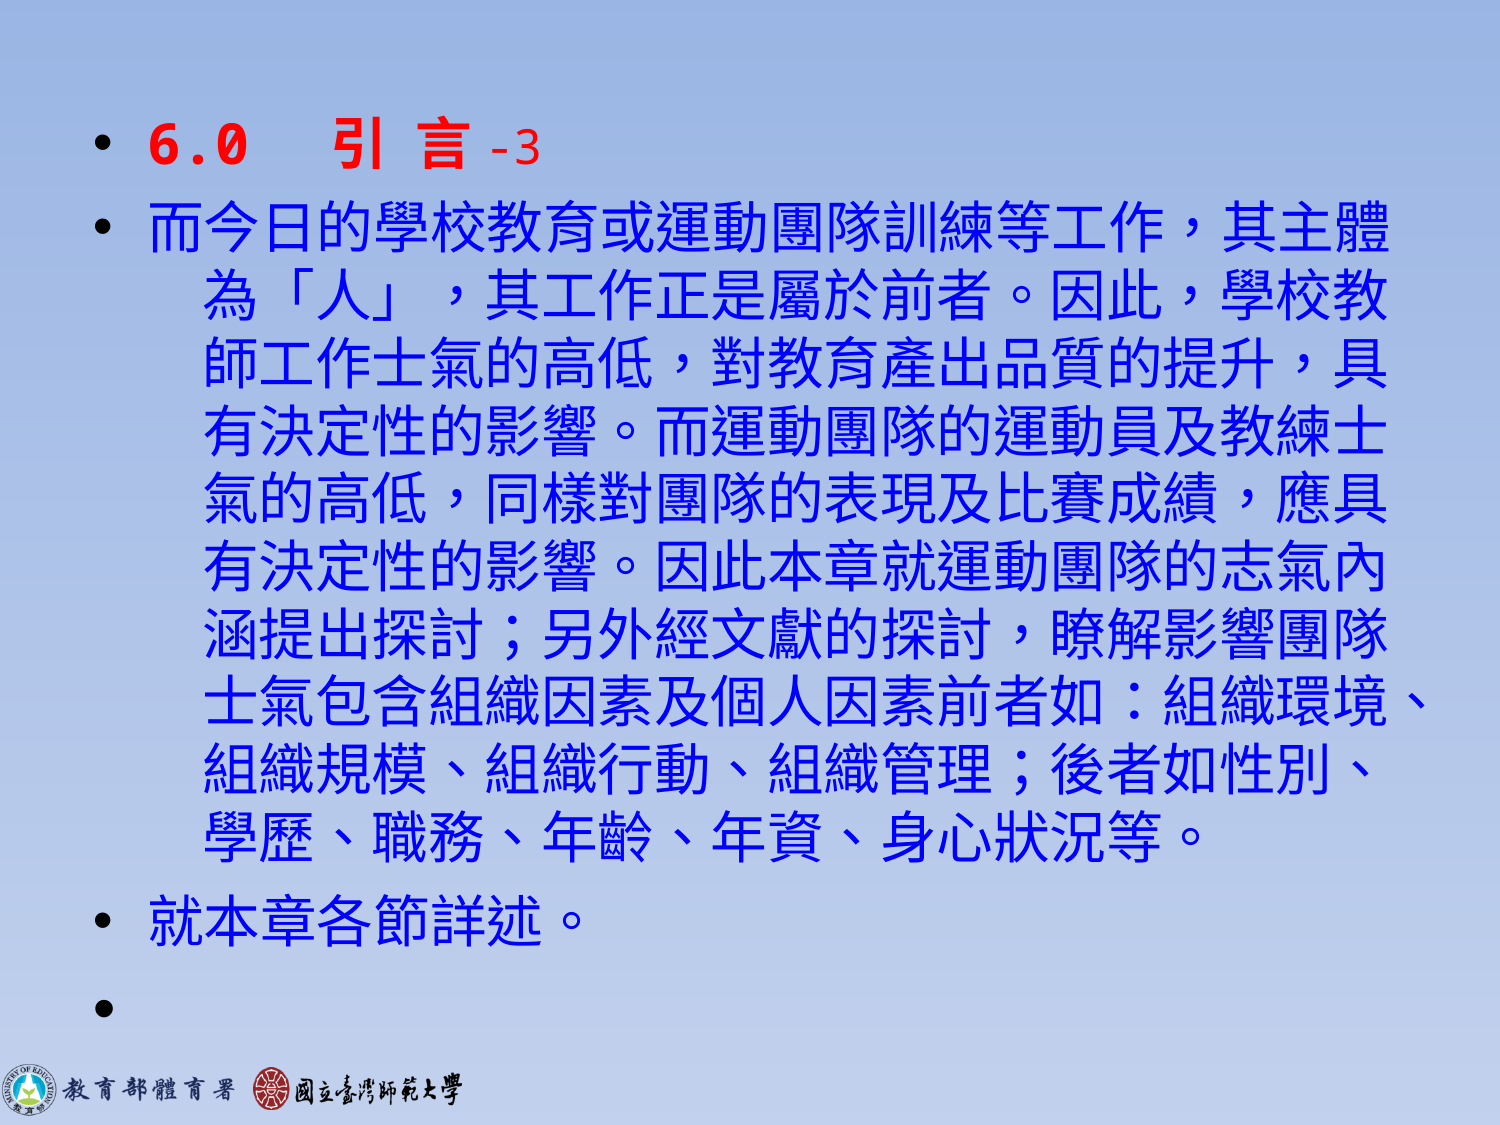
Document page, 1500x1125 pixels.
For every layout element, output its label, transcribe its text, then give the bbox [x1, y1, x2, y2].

list 6.0 引 言-3 而今日的學校教育或運動團隊訓練等工作，其主體為「人」，其工作正是屬於前者。因此，學校教師工作士氣的高低，對教育產出品質的提升，具有決定性的影響。而運動團隊的運動員及教練士氣的高低，同樣對團隊的表現及比賽成績，應具有決定性的影響。因此本章就運動團隊的志氣內涵提出探討；另外經文獻的探討，瞭解影響團隊士氣包含組織因素及個人因素前者如：組織環境、組織規模、組織行動、組織管理；後者如性別、學歷、職務、年齡、年資、身心狀況等。 就本章各節詳述。 [77, 100, 1428, 976]
